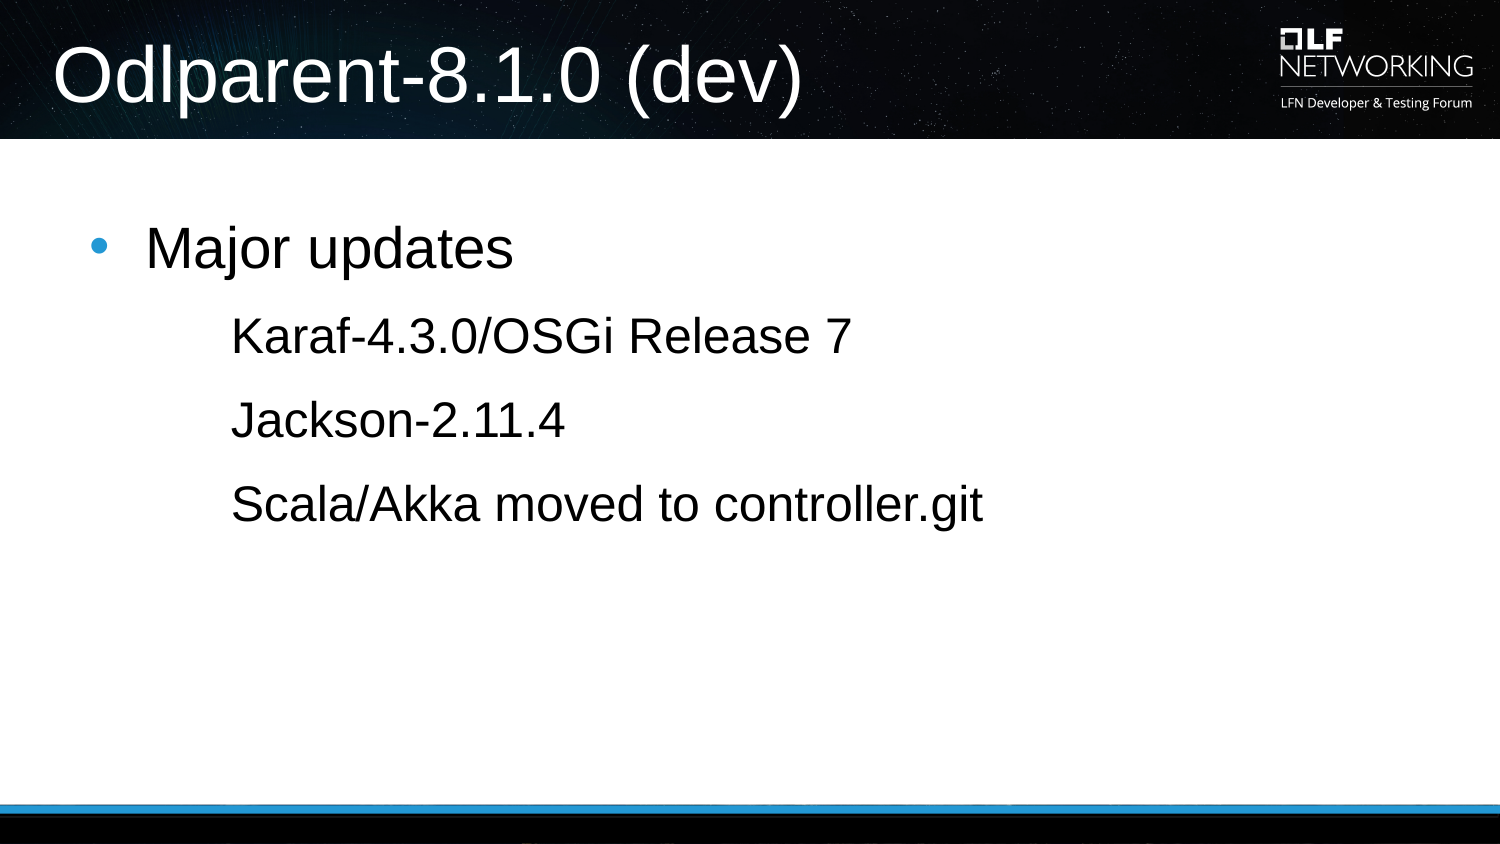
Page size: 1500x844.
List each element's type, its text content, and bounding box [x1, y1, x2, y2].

picture [0, 0, 1500, 139]
list Major updates Karaf-4.3.0/OSGi Release 7 Jackson-2.11.4 Scala/Akka moved to controller.git [74, 202, 1269, 760]
title Odlparent-8.1.0 (dev) [37, 5, 1414, 137]
